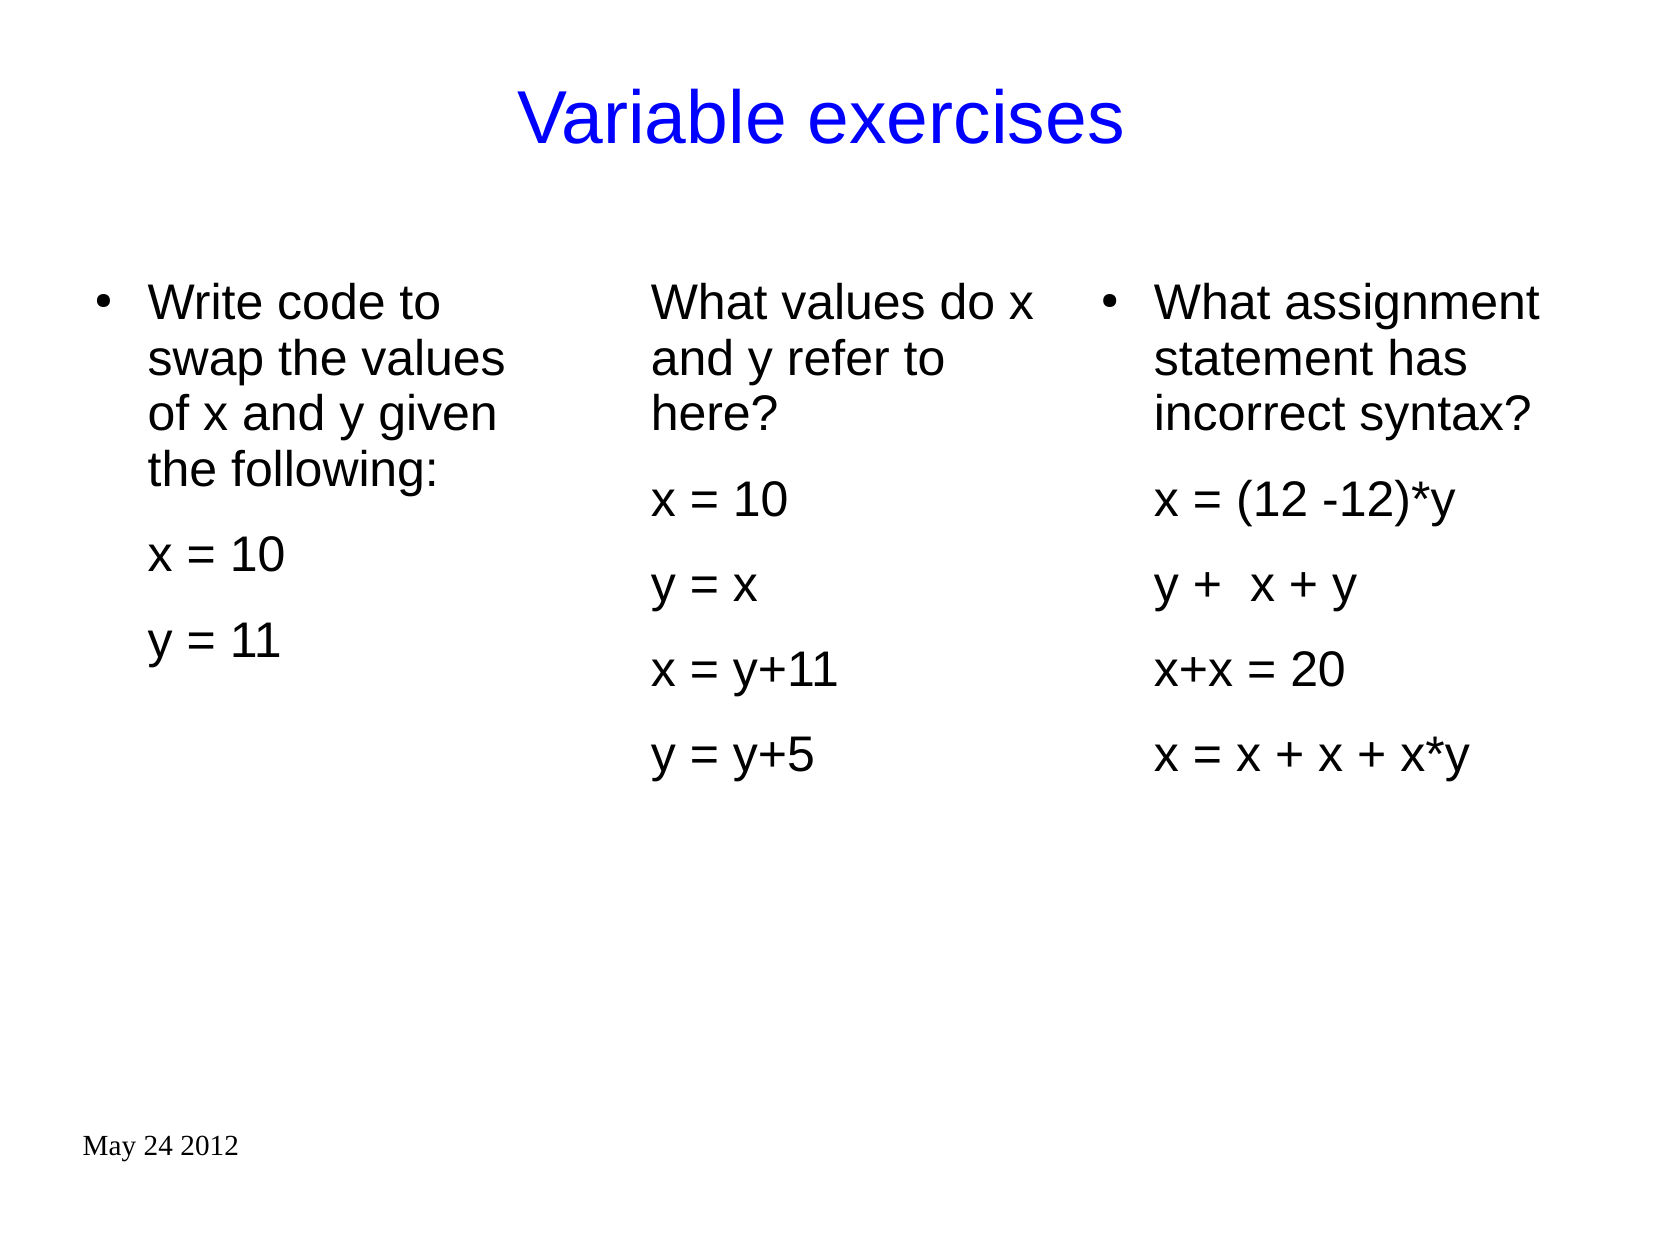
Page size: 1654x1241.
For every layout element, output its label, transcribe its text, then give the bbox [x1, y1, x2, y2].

list What assignment statement has incorrect syntax? x = (12 -12)*y y + x + y x+x = 20 x = x + x + x*y [1083, 274, 1563, 783]
list What values do x and y refer to here? x = 10 y = x x = y+11 y = y+5 [579, 274, 1060, 783]
list Write code to swap the values of x and y given the following: x = 10 y = 11 [76, 274, 556, 668]
title Variable exercises [76, 58, 1565, 178]
